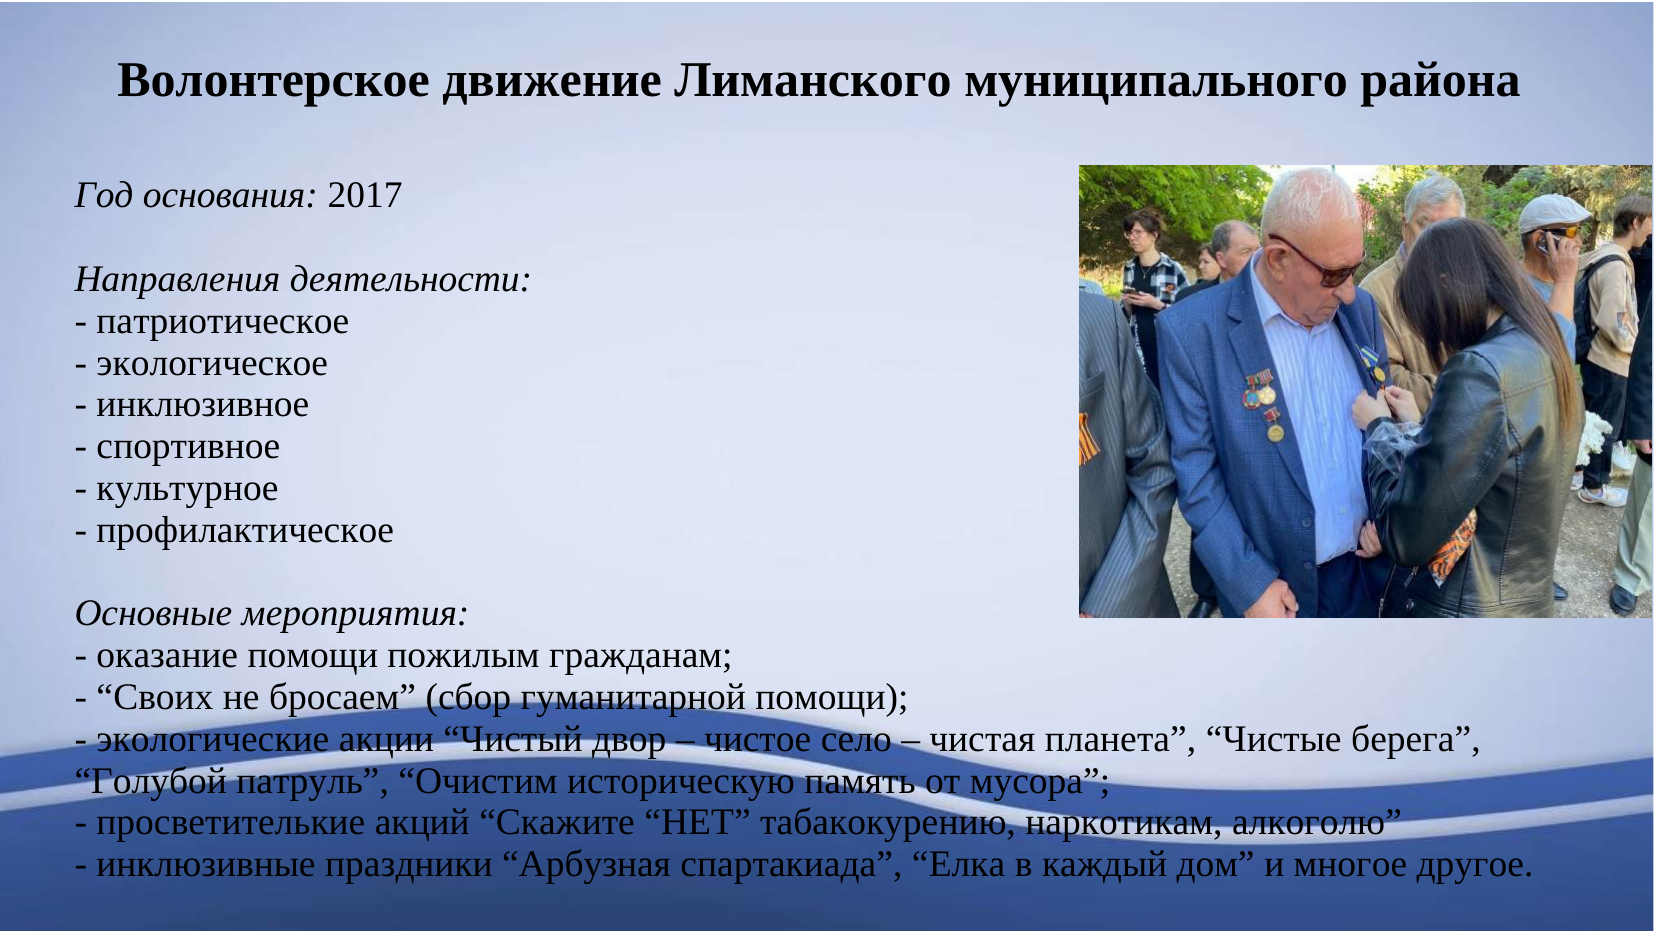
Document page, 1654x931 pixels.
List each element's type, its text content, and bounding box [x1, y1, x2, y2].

picture [0, 2, 1654, 931]
text_box Волонтерское движение Лиманского муниципального района [74, 0, 1563, 156]
text_box Год основания: 2017 Направления деятельности: - патриотическое - экологическое - инклюзивное - спортивное - культурное - профилактическое Основные мероприятия: - оказание помощи пожилым гражданам; - “Своих не бросаем” (сбор гуманитарной помощи); - экологические акции “Чистый двор – чистое село – чистая планета”, “Чистые берега”, “Голубой патруль”, “Очистим историческую память от мусора”; - просветителькие акций “Скажите “НЕТ” табакокурению, наркотикам, алкоголю” - инклюзивные праздники “Арбузная спартакиада”, “Елка в каждый дом” и многое другое. [59, 164, 1560, 885]
